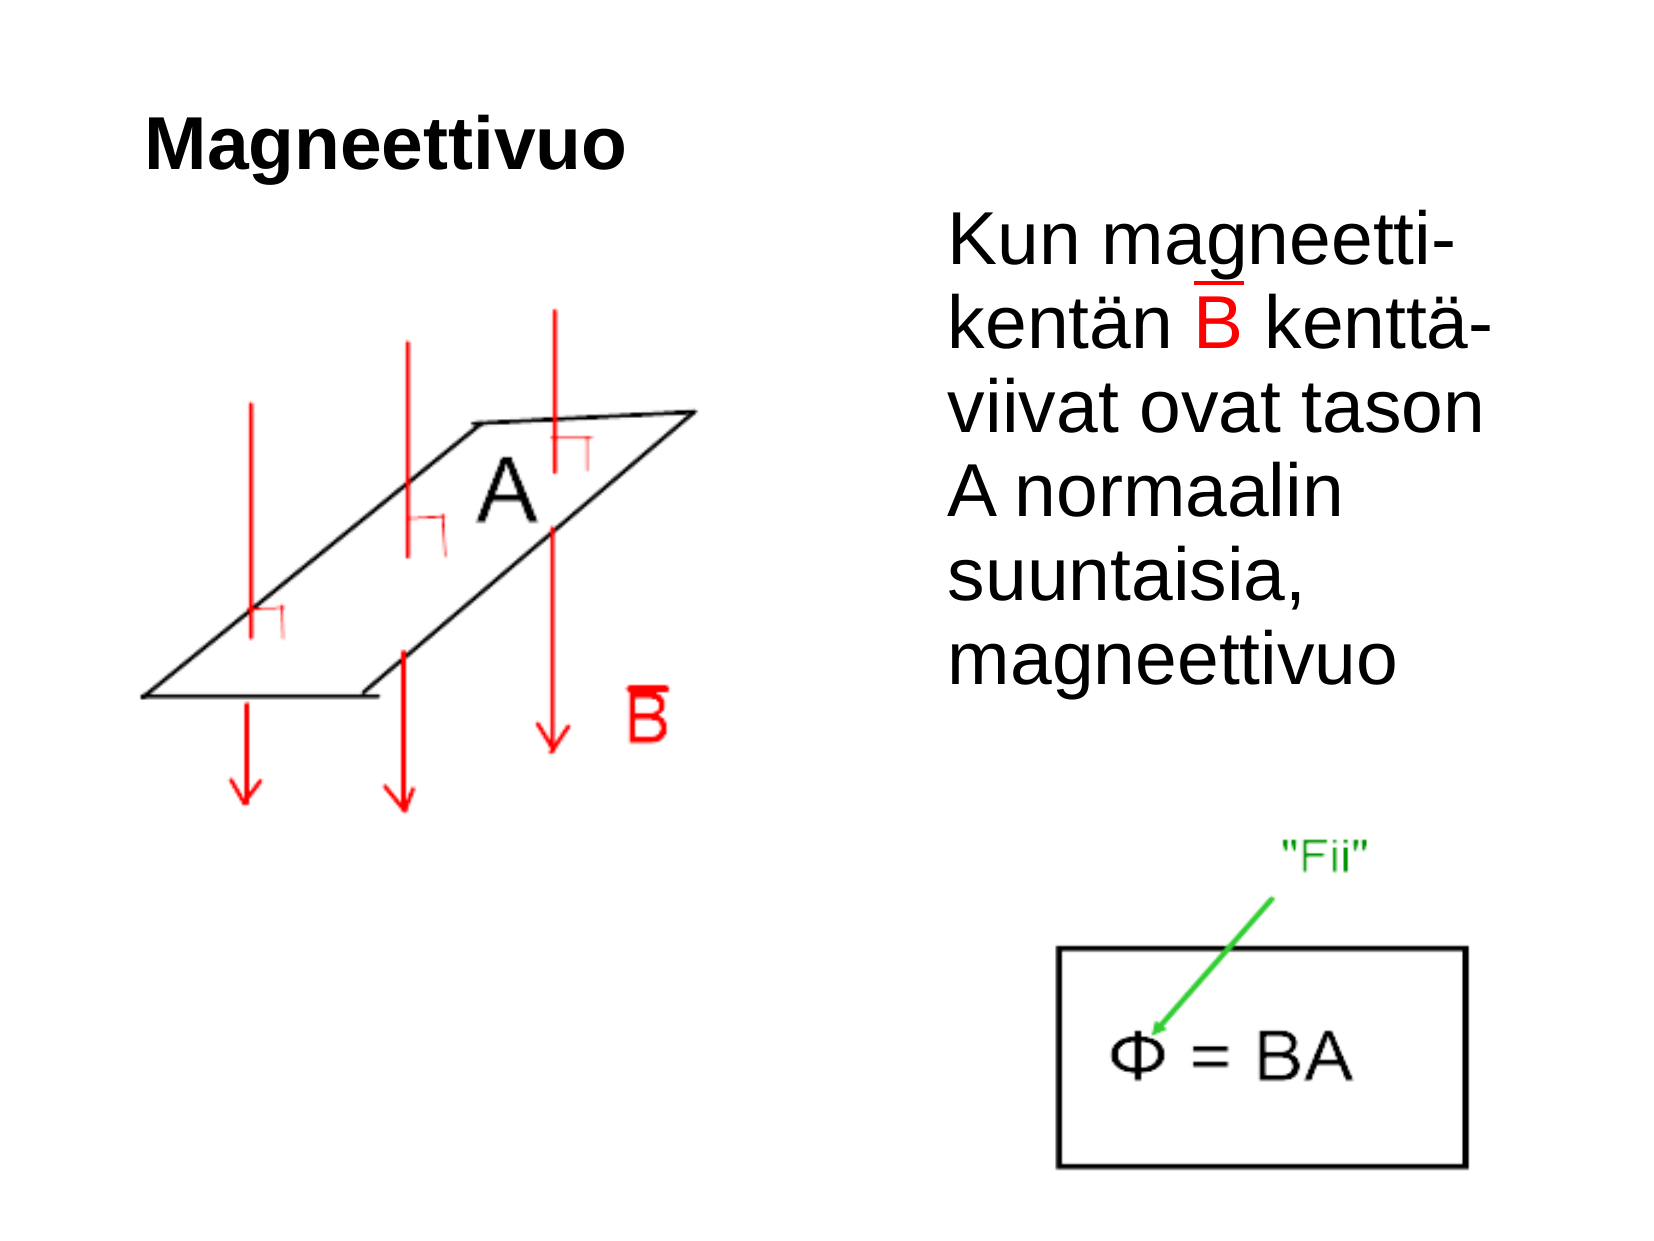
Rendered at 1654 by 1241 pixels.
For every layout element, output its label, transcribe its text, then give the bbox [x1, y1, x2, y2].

text_box Kun magneetti-kentän B kenttä-viivat ovat tason A normaalin suuntaisia, magneettivuo [933, 188, 1548, 887]
picture [1027, 786, 1511, 1193]
text_box Magneettivuo [129, 94, 709, 211]
picture [94, 248, 740, 854]
